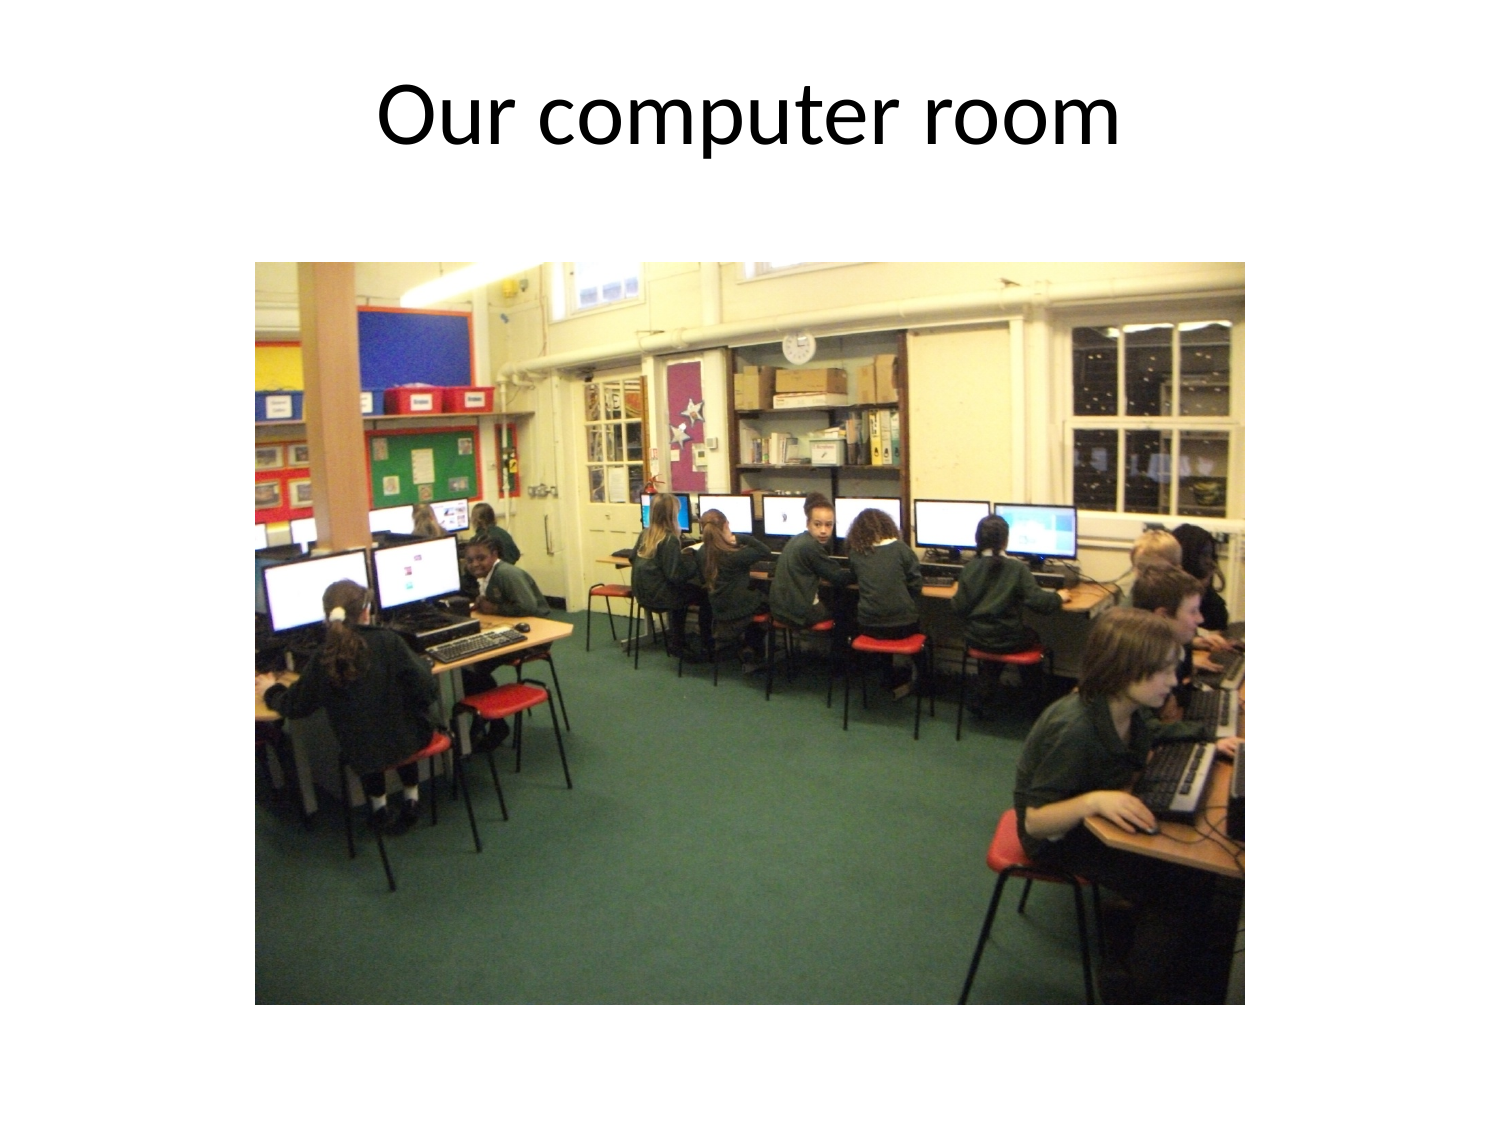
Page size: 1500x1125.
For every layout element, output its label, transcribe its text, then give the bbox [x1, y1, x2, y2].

picture [255, 262, 1245, 1005]
title Our computer room [75, 45, 1425, 233]
